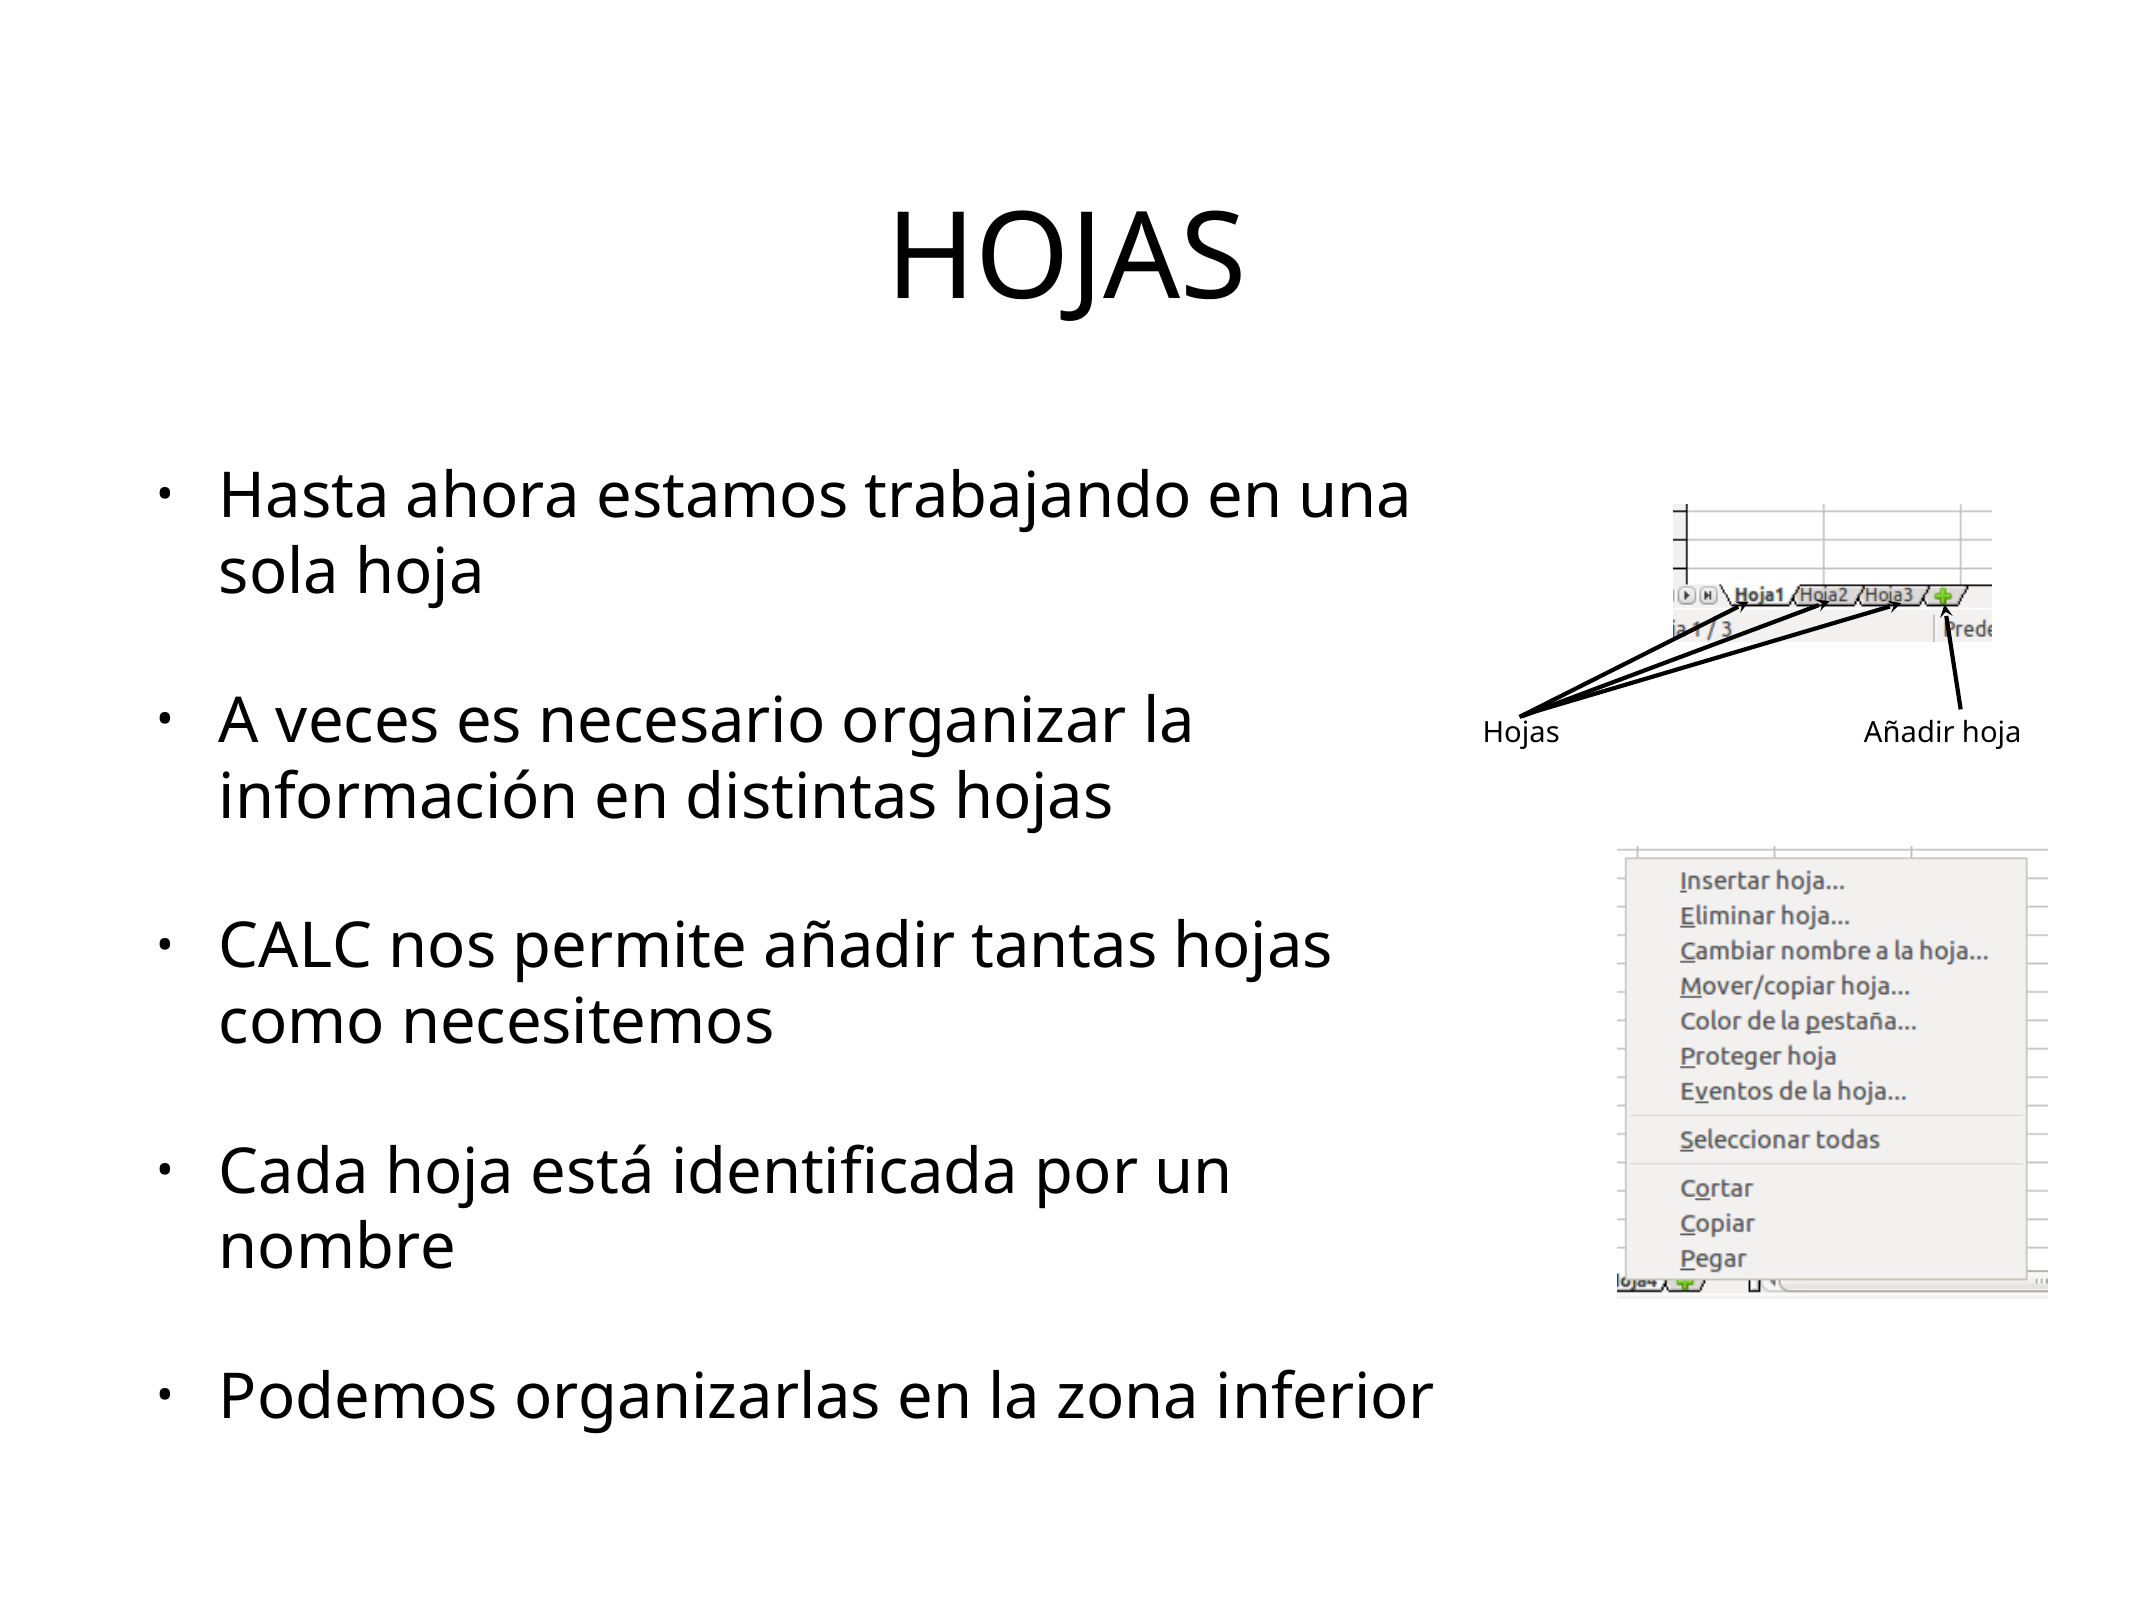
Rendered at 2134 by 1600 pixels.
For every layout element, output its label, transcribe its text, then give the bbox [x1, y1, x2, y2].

text_box Hojas [1474, 704, 1569, 757]
list Hasta ahora estamos trabajando en una sola hoja A veces es necesario organizar la información en distintas hojas CALC nos permite añadir tantas hojas como necesitemos Cada hoja está identificada por un nombre Podemos organizarlas en la zona inferior [156, 427, 1453, 1459]
text_box Añadir hoja [1855, 704, 2031, 757]
title HOJAS [156, 72, 1978, 428]
picture [1617, 846, 2048, 1299]
picture [1673, 504, 1992, 642]
